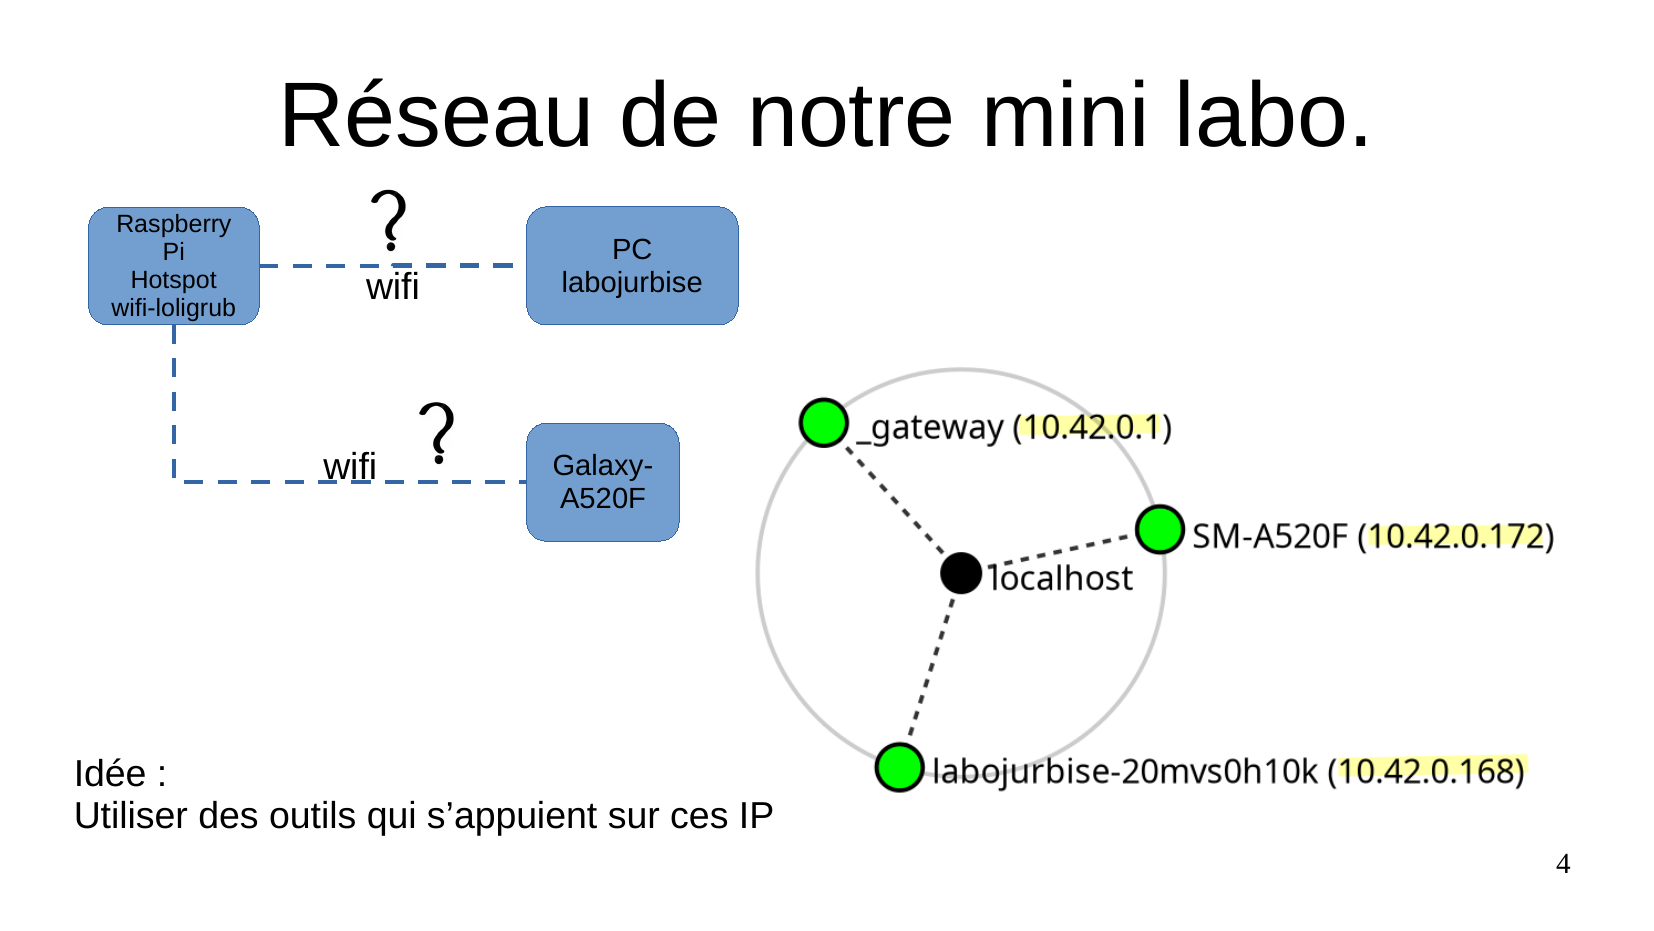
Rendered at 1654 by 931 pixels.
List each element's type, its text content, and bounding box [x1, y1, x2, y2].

picture [732, 356, 1565, 827]
title Réseau de notre mini labo. [82, 37, 1571, 193]
text_box RaspberryPi Hotspot wifi-loligrub [88, 207, 260, 325]
text_box Idée : Utiliser des outils qui s’appuient sur ces IP [59, 745, 798, 857]
picture [365, 183, 414, 260]
text_box PC labojurbise [526, 206, 739, 325]
picture [413, 395, 462, 473]
text_box Galaxy-A520F [526, 423, 680, 542]
